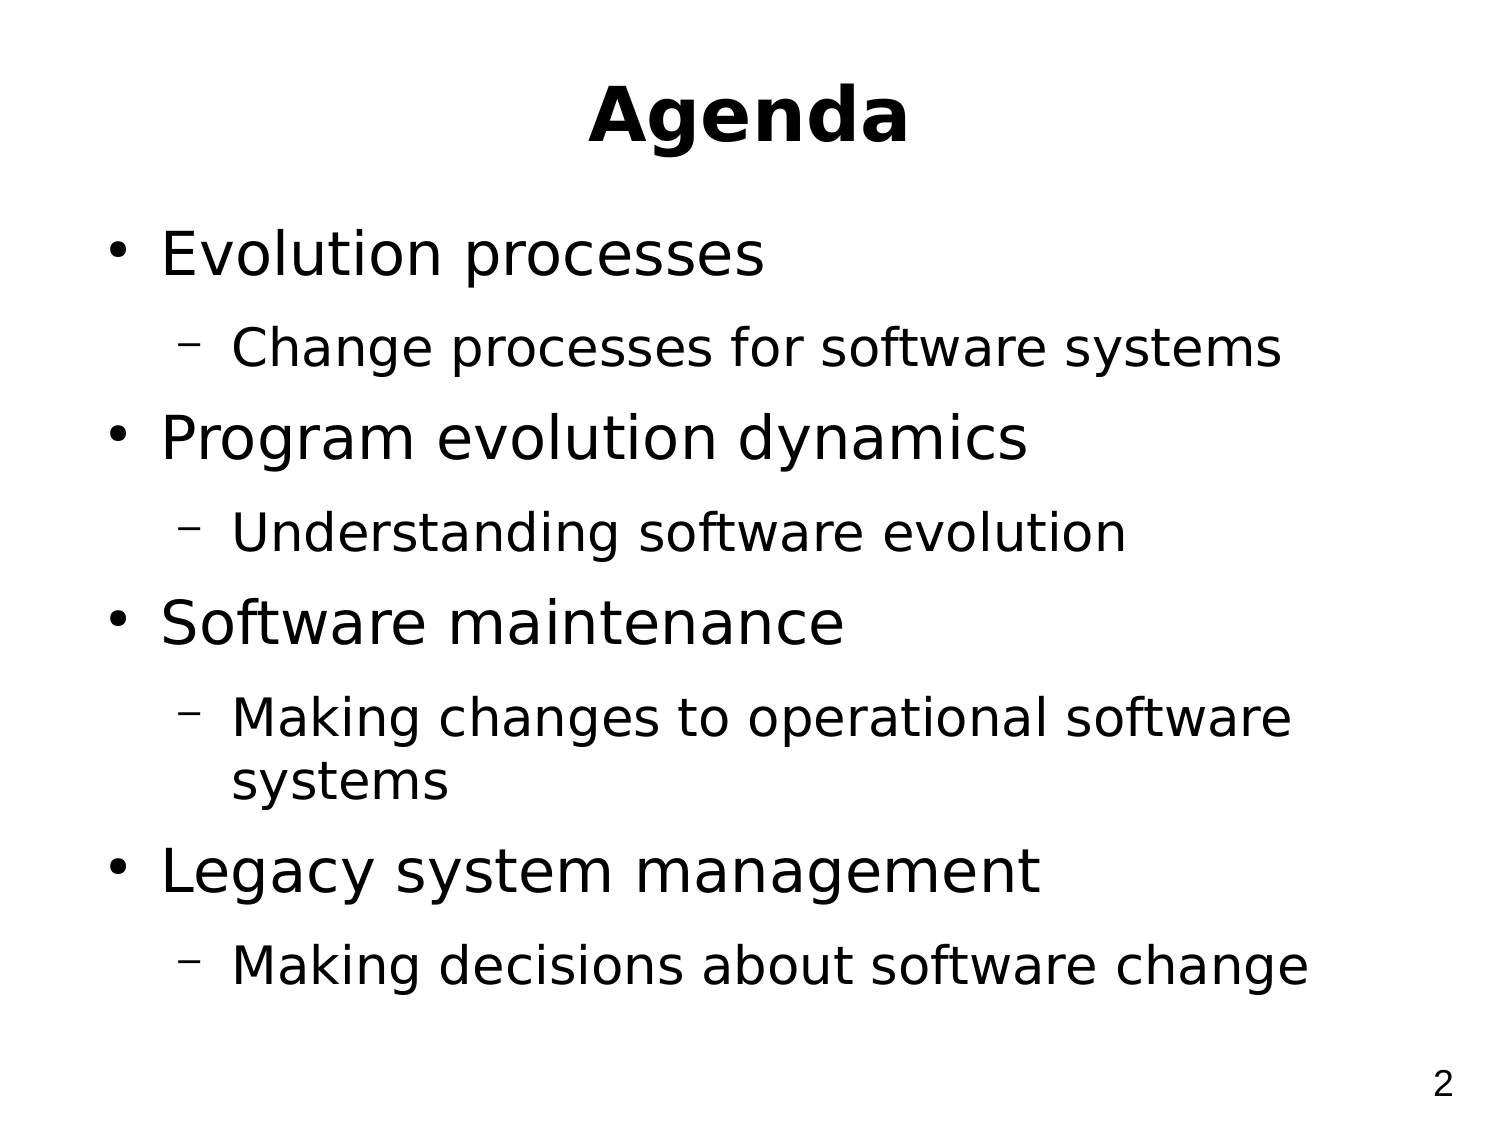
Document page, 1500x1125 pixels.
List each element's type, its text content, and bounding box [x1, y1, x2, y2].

list Evolution processes Change processes for software systems Program evolution dynamics Understanding software evolution Software maintenance Making changes to operational software systems Legacy system management Making decisions about software change [75, 206, 1425, 1093]
title Agenda [75, 44, 1425, 177]
